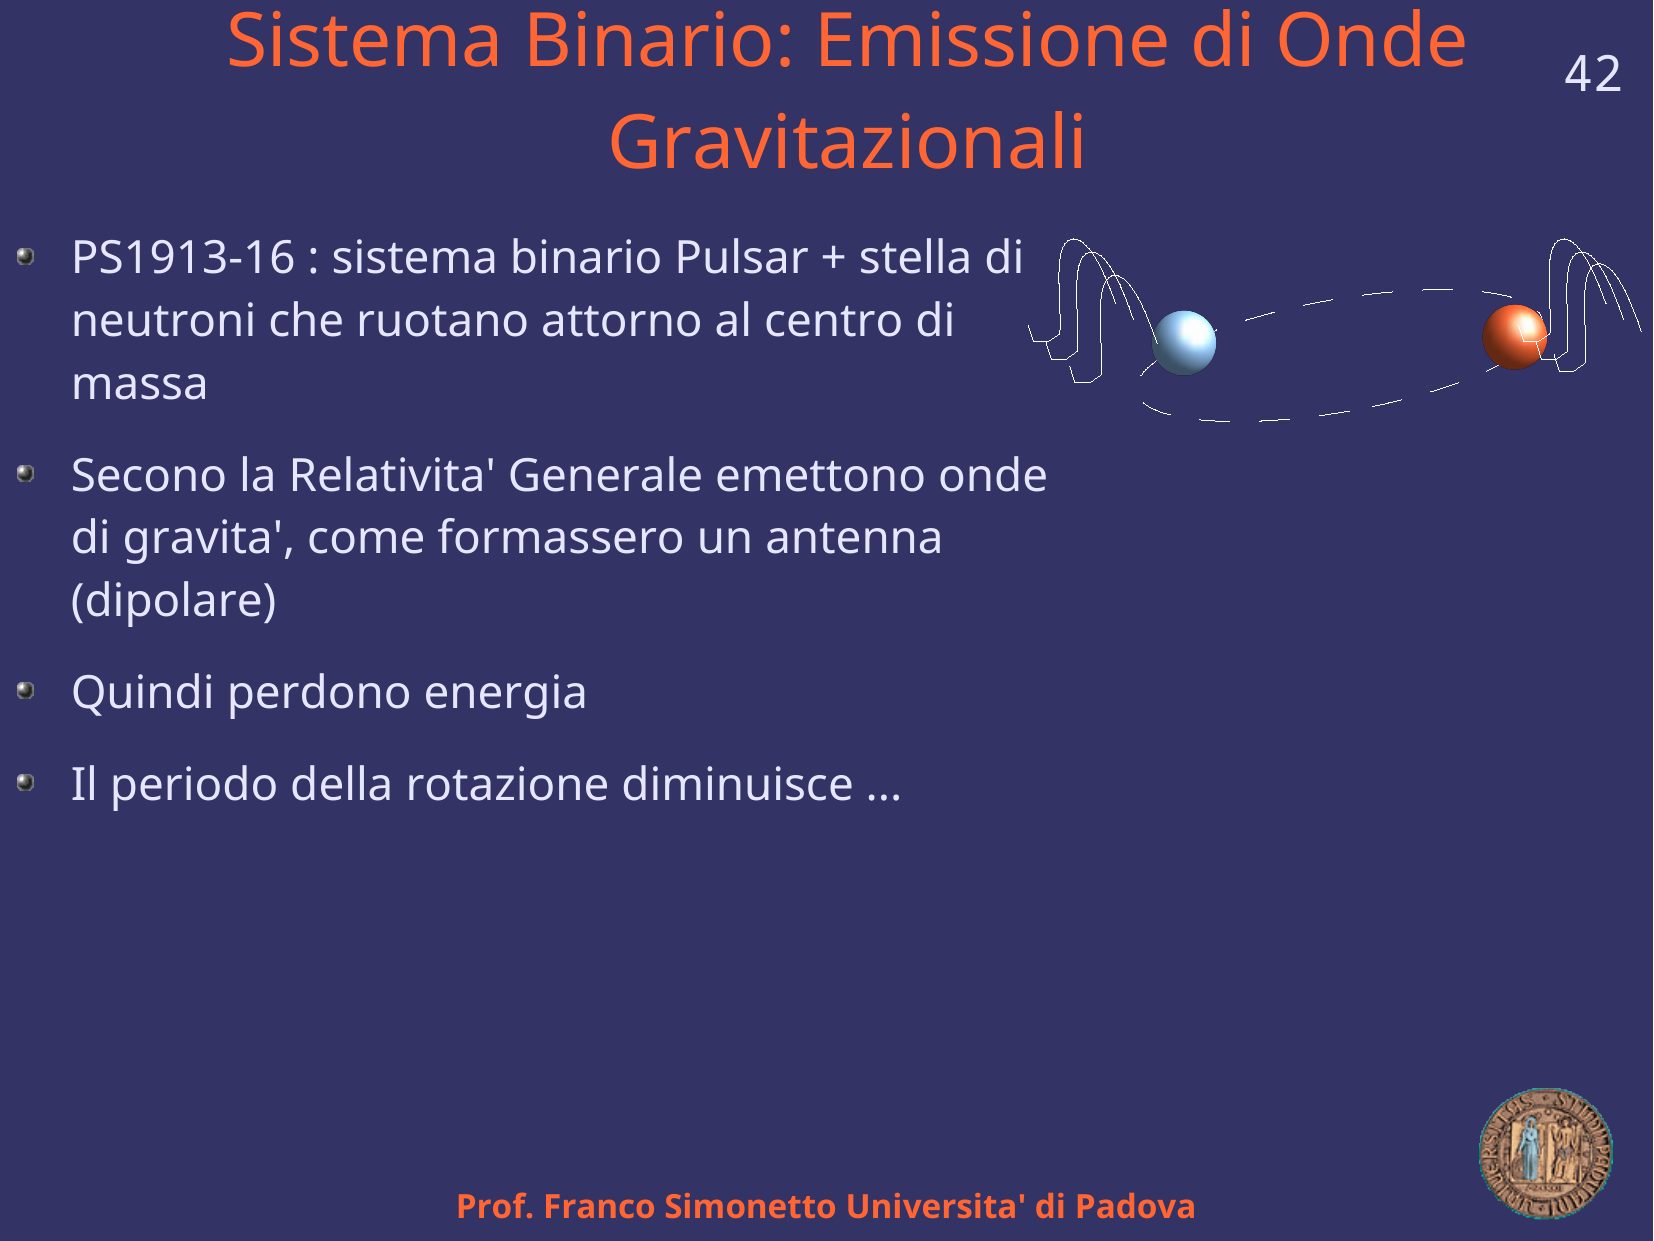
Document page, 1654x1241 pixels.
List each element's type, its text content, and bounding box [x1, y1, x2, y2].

picture [1479, 1087, 1613, 1221]
title Sistema Binario: Emissione di Onde Gravitazionali [82, 12, 1613, 163]
list PS1913-16 : sistema binario Pulsar + stella di neutroni che ruotano attorno al centro di massa Secono la Relativita' Generale emettono onde di gravita', come formassero un antenna (dipolare) Quindi perdono energia Il periodo della rotazione diminuisce ... [0, 225, 1060, 1119]
